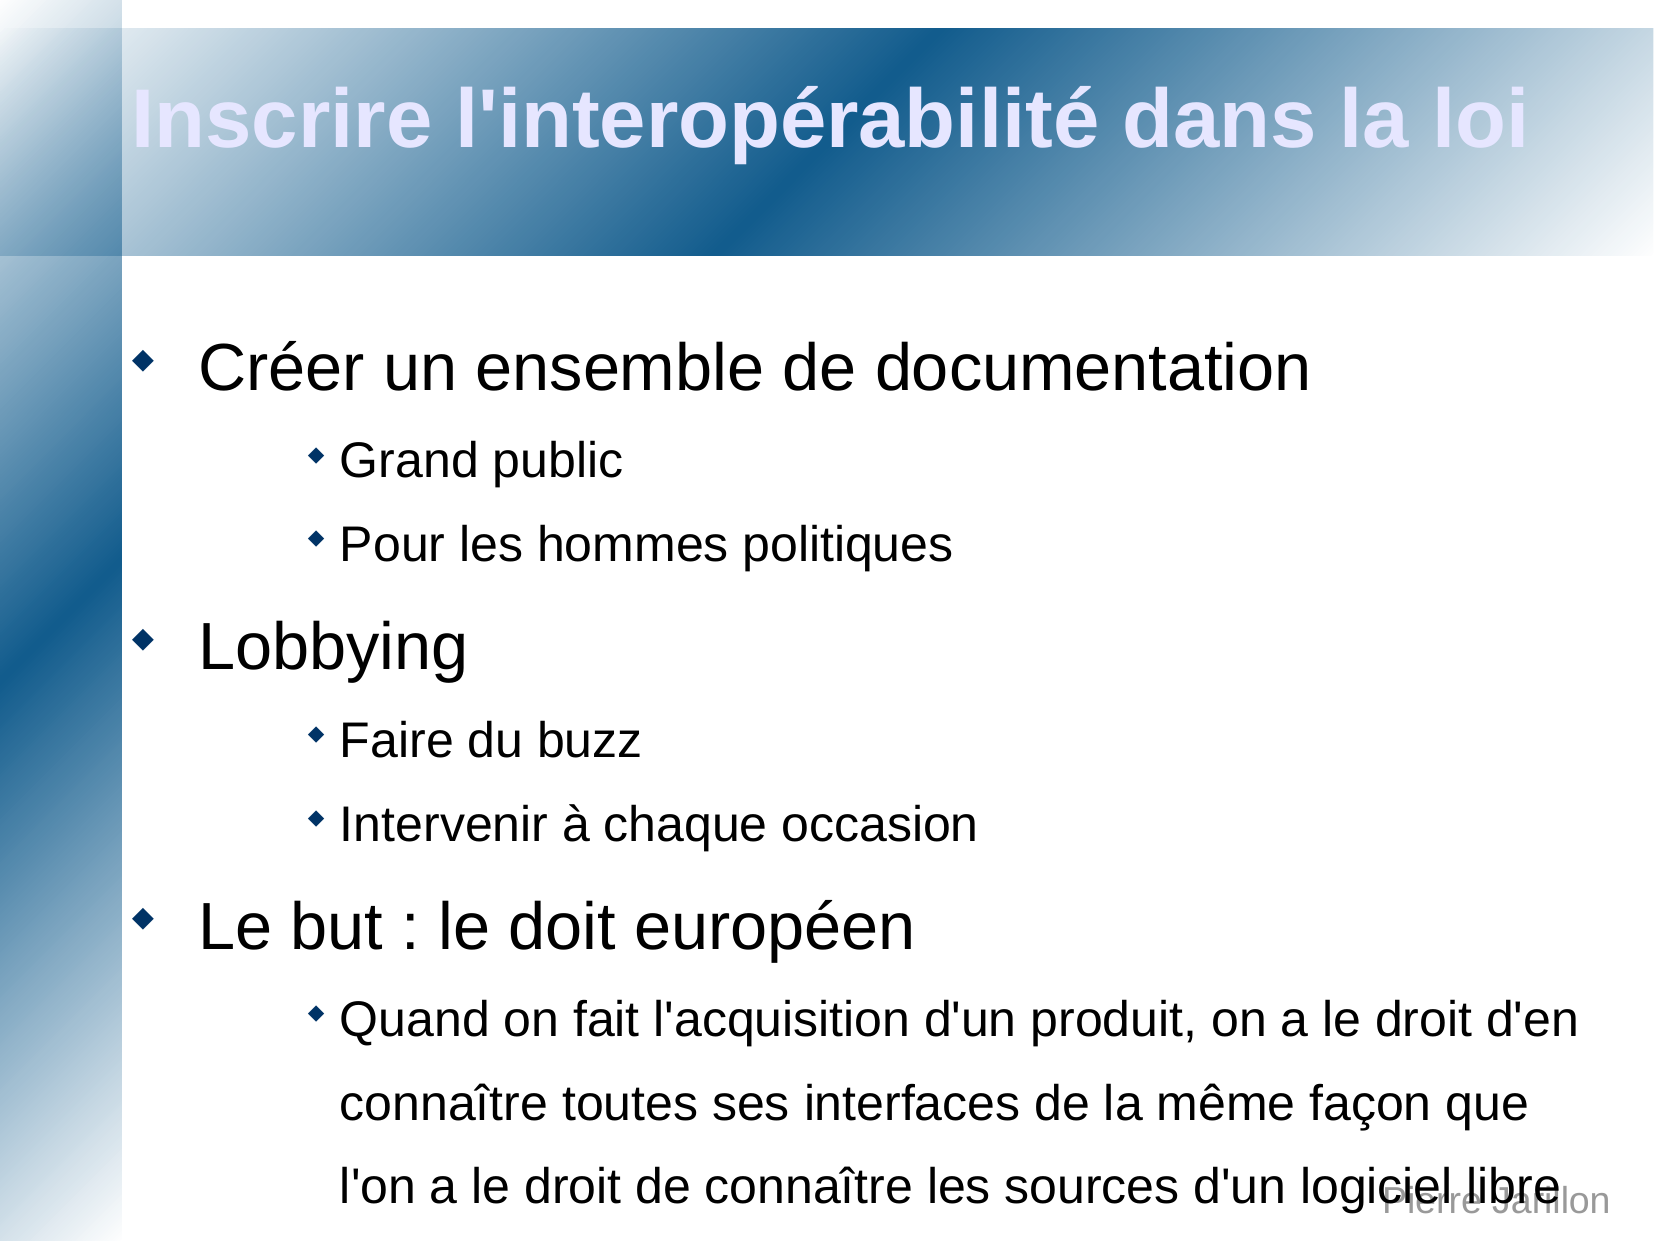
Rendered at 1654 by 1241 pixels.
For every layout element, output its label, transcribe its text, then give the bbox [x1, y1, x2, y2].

list Créer un ensemble de documentation Grand public Pour les hommes politiques Lobbying Faire du buzz Intervenir à chaque occasion Le but : le doit européen Quand on fait l'acquisition d'un produit, on a le droit d'en connaître toutes ses interfaces de la même façon que l'on a le droit de connaître les sources d'un logiciel libre [127, 292, 1603, 1178]
title Inscrire l'interopérabilité dans la loi [125, 71, 1538, 165]
